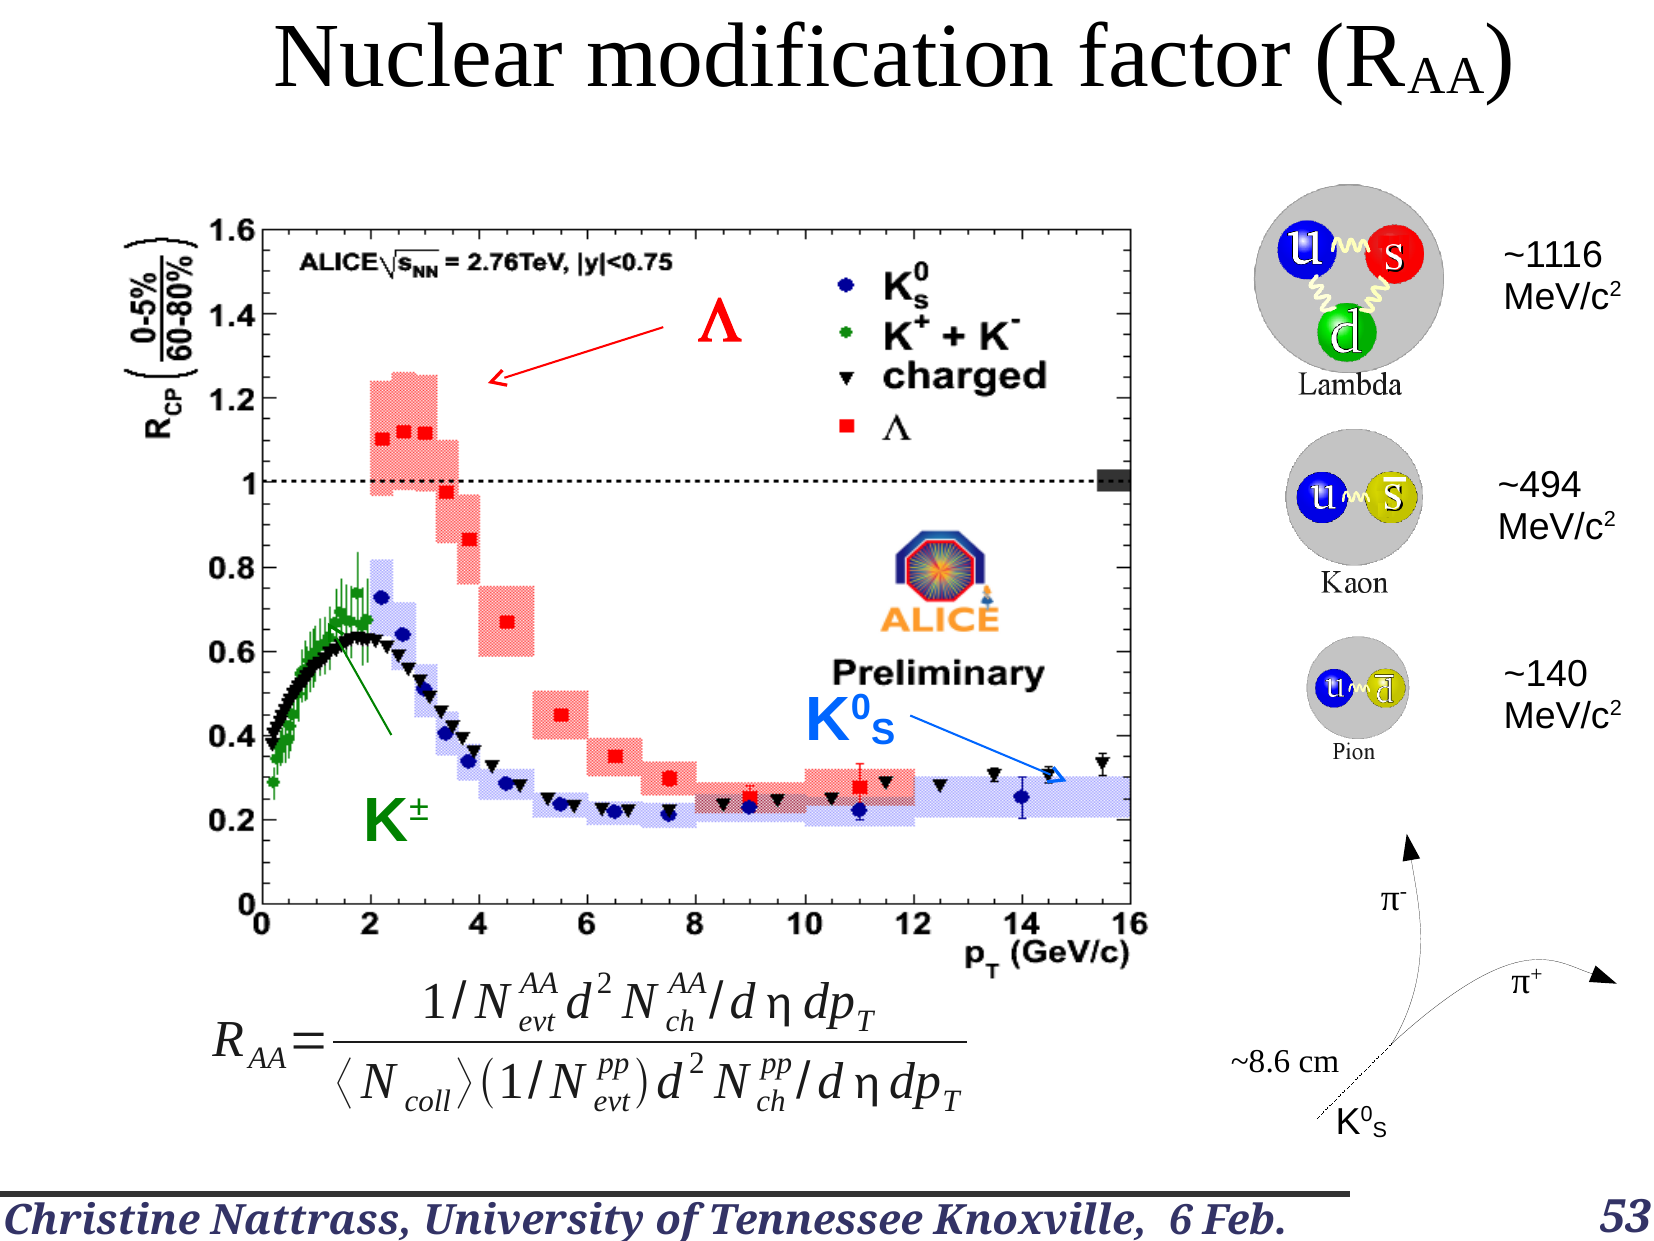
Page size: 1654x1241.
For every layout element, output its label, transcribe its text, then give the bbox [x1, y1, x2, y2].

picture [1249, 179, 1446, 402]
text_box ~1116 MeV/c2 [1488, 225, 1642, 327]
text_box [976, 1012, 1426, 1088]
text_box K0S [790, 670, 911, 761]
text_box π- [1366, 869, 1442, 928]
picture [1278, 420, 1429, 597]
chart [202, 965, 976, 1118]
text_box π+ [1496, 953, 1572, 1011]
text_box ~8.6 cm [1216, 1035, 1367, 1088]
text_box ~140 MeV/c2 [1488, 645, 1642, 746]
text_box L [683, 270, 757, 361]
picture [103, 145, 1245, 989]
text_box [1396, 1012, 1426, 1038]
title Nuclear modification factor (RAA) [181, 0, 1608, 107]
text_box K0S [1320, 1093, 1471, 1164]
text_box ~494 MeV/c2 [1482, 456, 1636, 557]
text_box K± [349, 771, 445, 862]
picture [1301, 631, 1414, 764]
